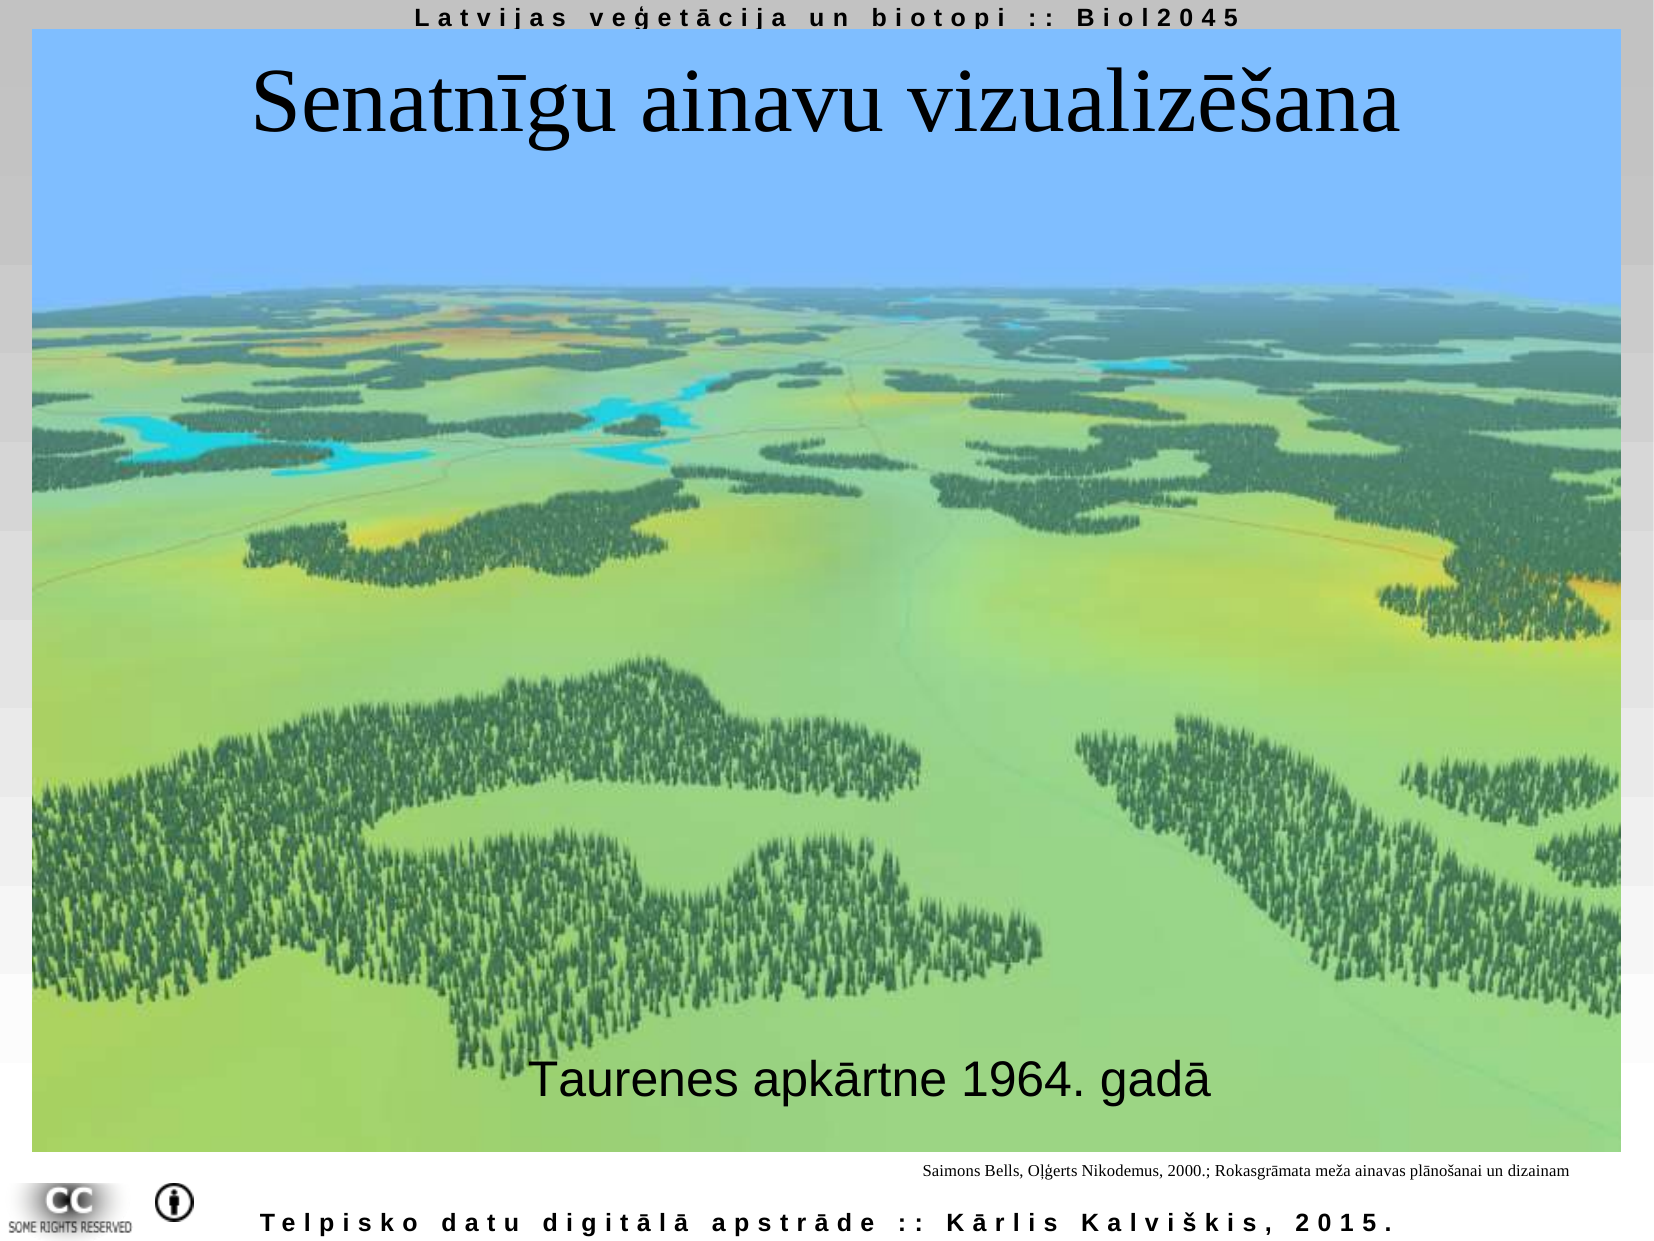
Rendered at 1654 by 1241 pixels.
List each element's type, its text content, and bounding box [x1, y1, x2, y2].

text_box Taurenes apkārtne 1964. gadā [527, 1051, 1212, 1108]
picture [0, 0, 1654, 1241]
text_box Saimons Bells, Oļģerts Nikodemus, 2000.; Rokasgrāmata meža ainavas plānošanai un dizainam [922, 1161, 1567, 1180]
title Senatnīgu ainavu vizualizēšana [29, 49, 1625, 296]
